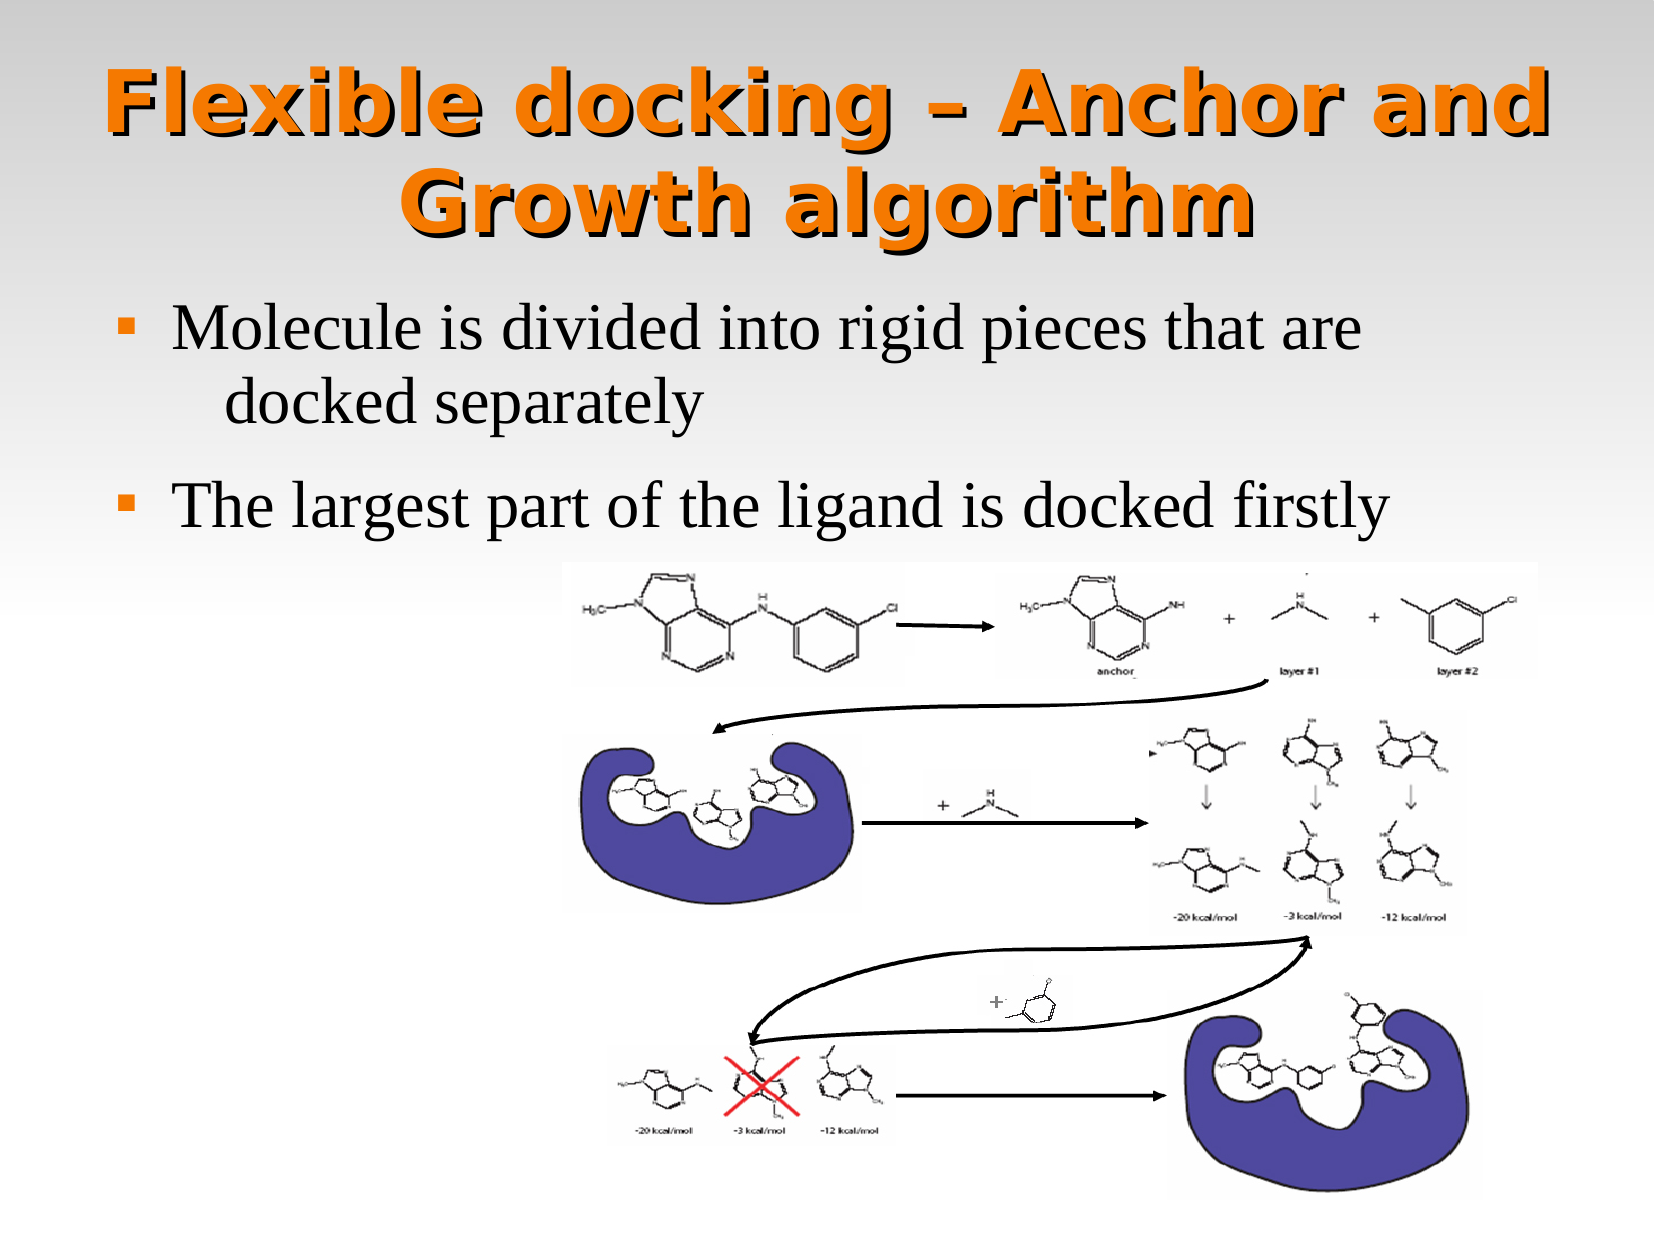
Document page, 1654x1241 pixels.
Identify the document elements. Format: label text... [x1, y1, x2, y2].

title Flexible docking – Anchor and Growth algorithm [82, 49, 1571, 257]
picture [562, 562, 1538, 1201]
list Molecule is divided into rigid pieces that are docked separately The largest part of the ligand is docked firstly [82, 290, 1571, 1109]
